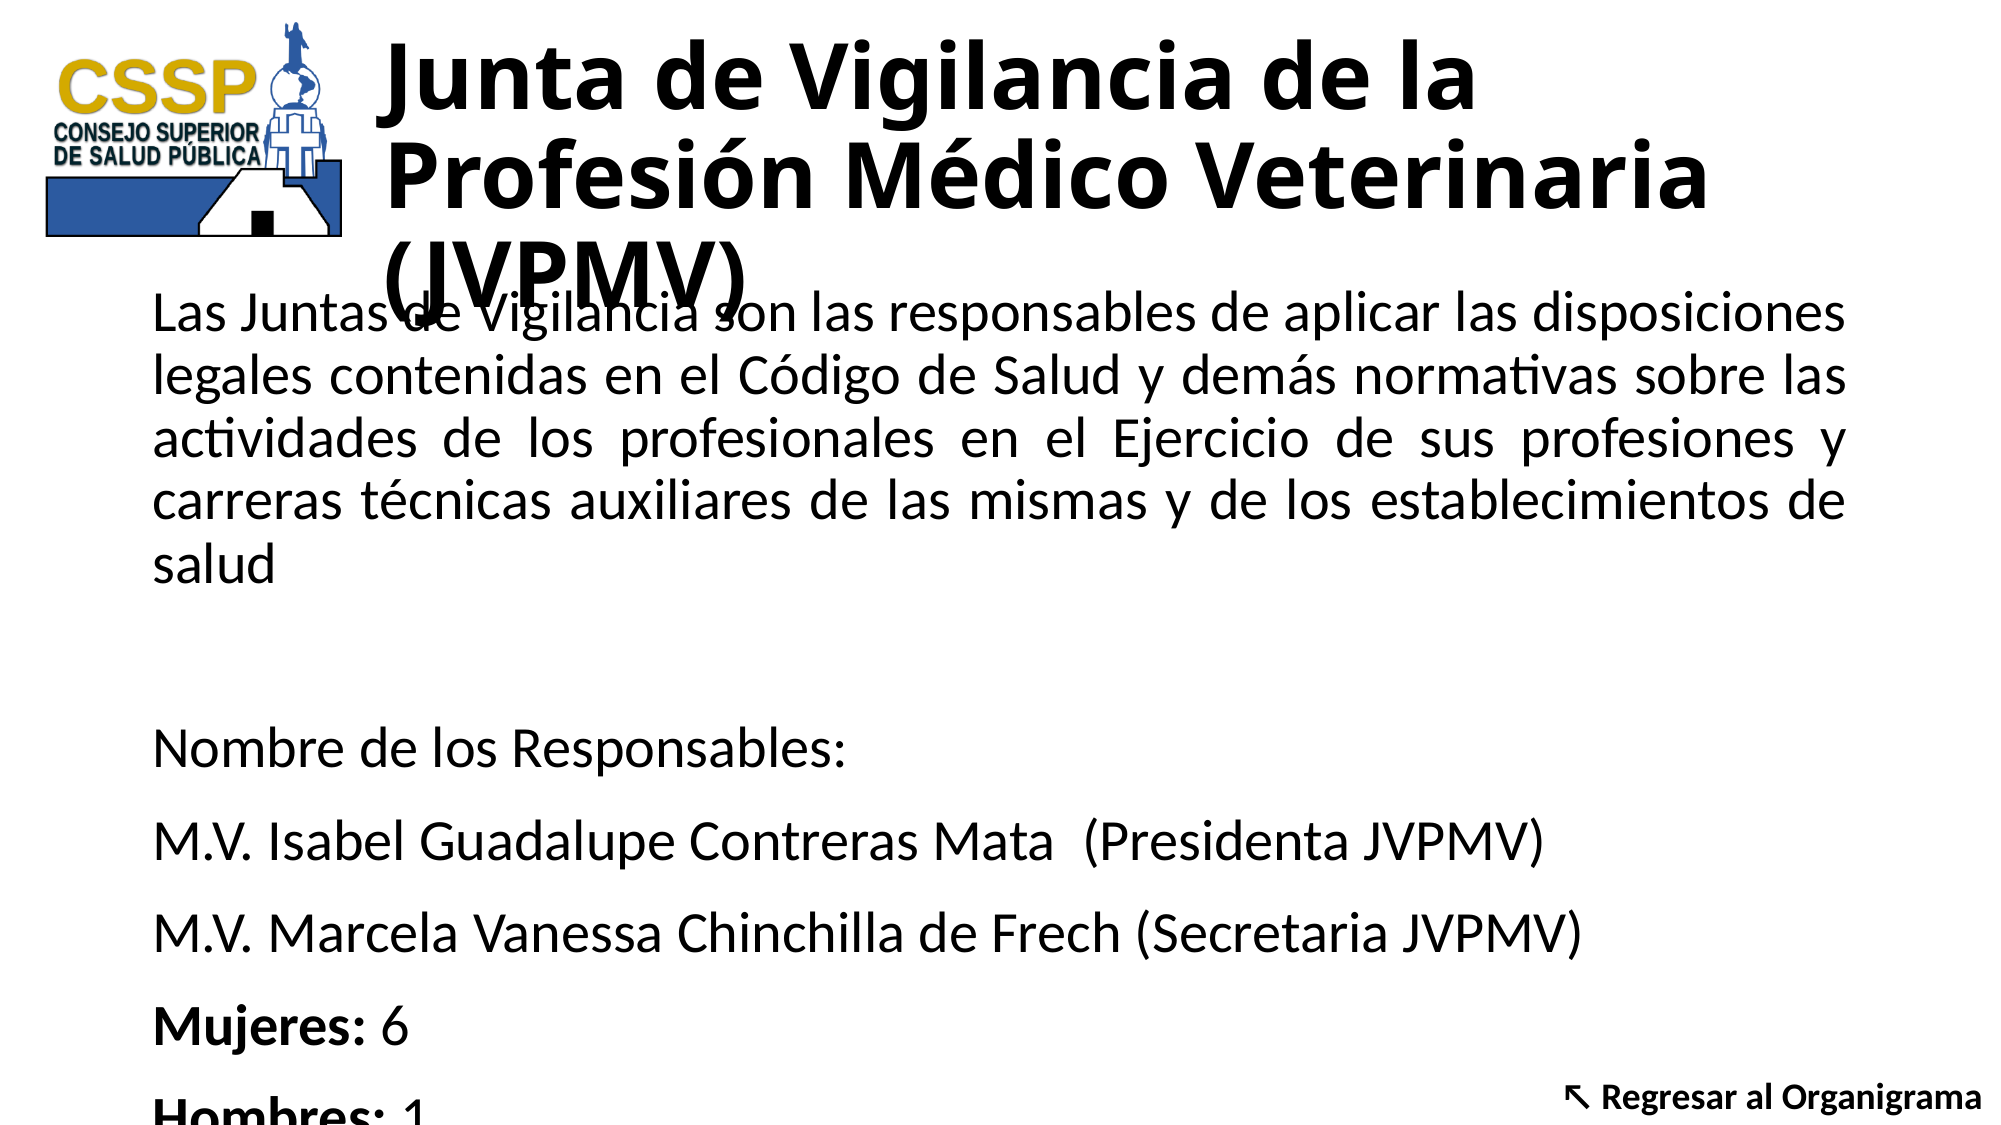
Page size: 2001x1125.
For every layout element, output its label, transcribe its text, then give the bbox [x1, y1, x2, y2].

list Las Juntas de Vigilancia son las responsables de aplicar las disposiciones legales contenidas en el Código de Salud y demás normativas sobre las actividades de los profesionales en el Ejercicio de sus profesiones y carreras técnicas auxiliares de las mismas y de los establecimientos de salud Nombre de los Responsables: M.V. Isabel Guadalupe Contreras Mata (Presidenta JVPMV) M.V. Marcela Vanessa Chinchilla de Frech (Secretaria JVPMV) Mujeres: 6 Hombres: 1 Total de empleados: 7 [137, 273, 1863, 1066]
text_box ↖ Regresar al Organigrama [1546, 1064, 1999, 1125]
picture [44, 22, 342, 237]
title Junta de Vigilancia de la Profesión Médico Veterinaria (JVPMV) [368, 22, 1863, 241]
